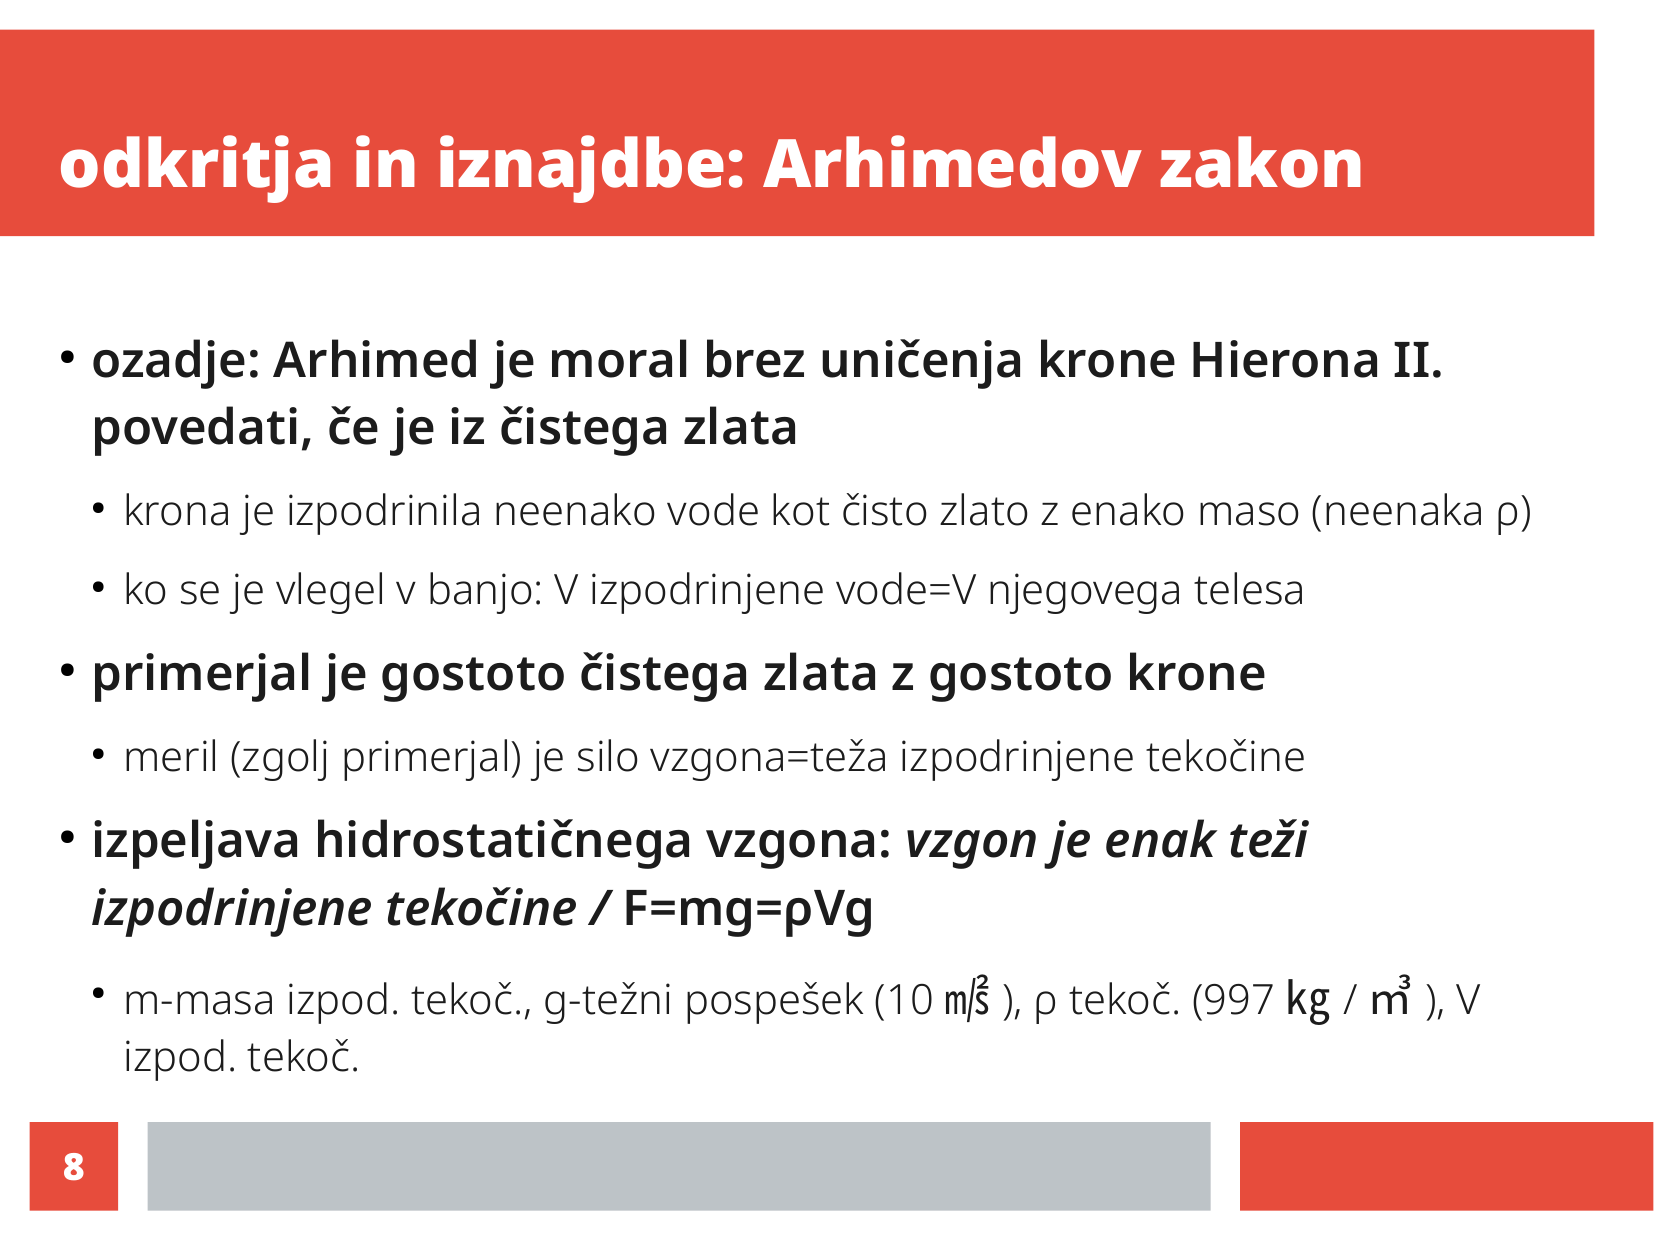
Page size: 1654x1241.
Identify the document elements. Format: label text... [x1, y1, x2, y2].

title odkritja in iznajdbe: Arhimedov zakon [59, 59, 1595, 207]
list ozadje: Arhimed je moral brez uničenja krone Hierona II. povedati, če je iz čistega zlata krona je izpodrinila neenako vode kot čisto zlato z enako maso (neenaka ρ) ko se je vlegel v banjo: V izpodrinjene vode=V njegovega telesa primerjal je gostoto čistega zlata z gostoto krone meril (zgolj primerjal) je silo vzgona=teža izpodrinjene tekočine izpeljava hidrostatičnega vzgona: vzgon je enak teži izpodrinjene tekočine / F=mg=ρVg m-masa izpod. tekoč., g-težni pospešek (10㎨), ρ tekoč. (997㎏/㎥), V izpod. tekoč. [59, 324, 1565, 1093]
